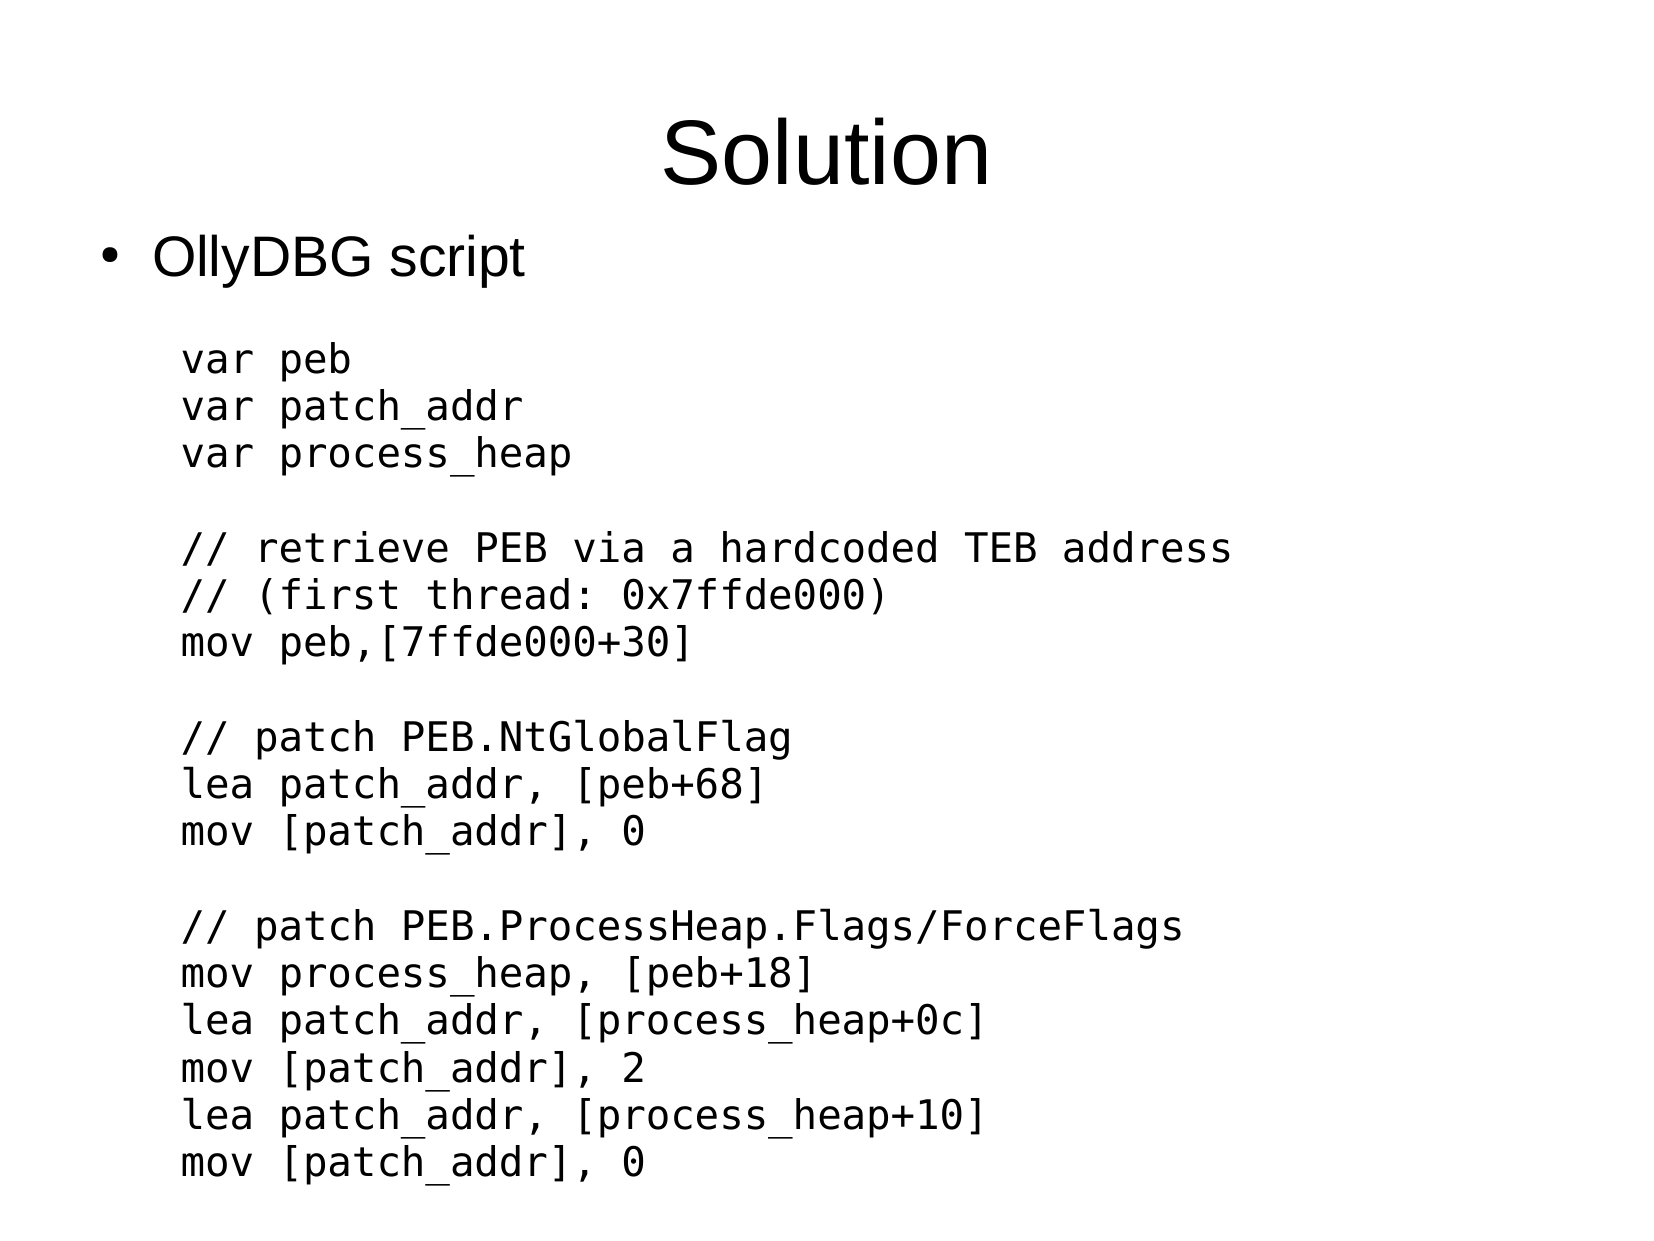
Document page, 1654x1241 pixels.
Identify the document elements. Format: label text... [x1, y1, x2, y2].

title Solution [82, 49, 1571, 225]
list OllyDBG script var peb var patch_addr var process_heap // retrieve PEB via a hardcoded TEB address // (first thread: 0x7ffde000) mov peb,[7ffde000+30] // patch PEB.NtGlobalFlag lea patch_addr, [peb+68] mov [patch_addr], 0 // patch PEB.ProcessHeap.Flags/ForceFlags mov process_heap, [peb+18] lea patch_addr, [process_heap+0c] mov [patch_addr], 2 lea patch_addr, [process_heap+10] mov [patch_addr], 0 [82, 225, 1571, 1201]
